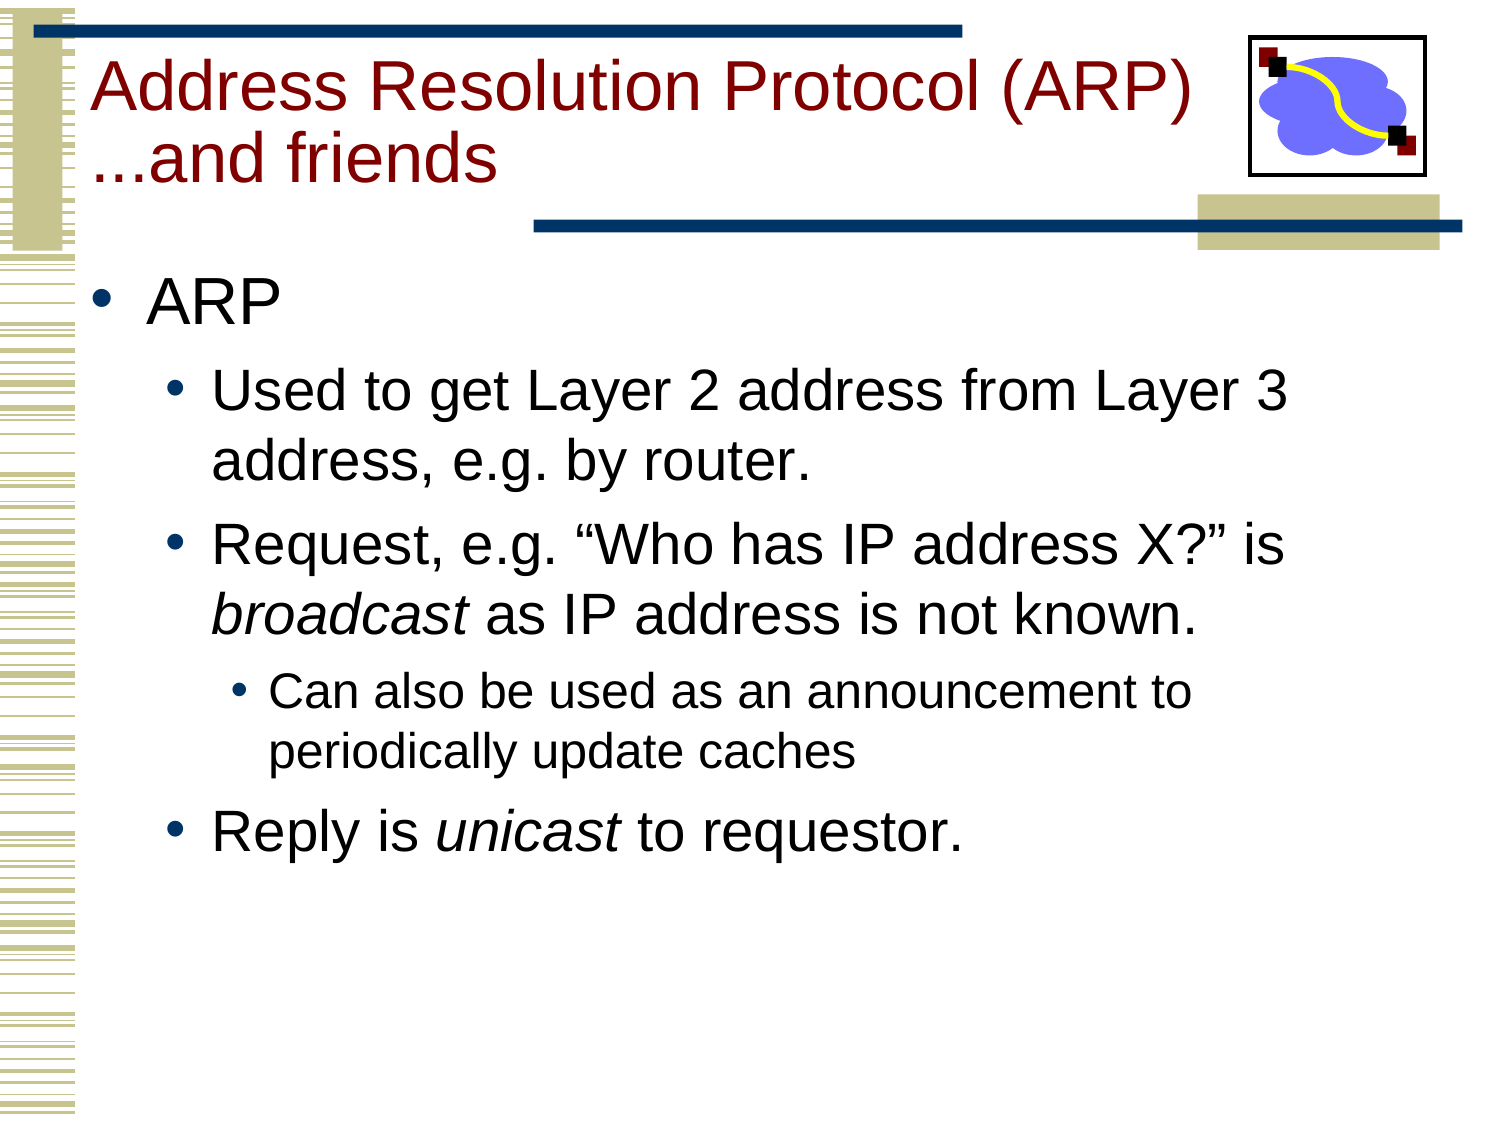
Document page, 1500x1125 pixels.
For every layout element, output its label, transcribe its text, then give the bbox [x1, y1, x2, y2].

list ARP Used to get Layer 2 address from Layer 3 address, e.g. by router. Request, e.g. “Who has IP address X?” is broadcast as IP address is not known. Can also be used as an announcement to periodically update caches Reply is unicast to requestor. [75, 249, 1466, 1088]
title Address Resolution Protocol (ARP) ...and friends [75, 24, 1313, 225]
